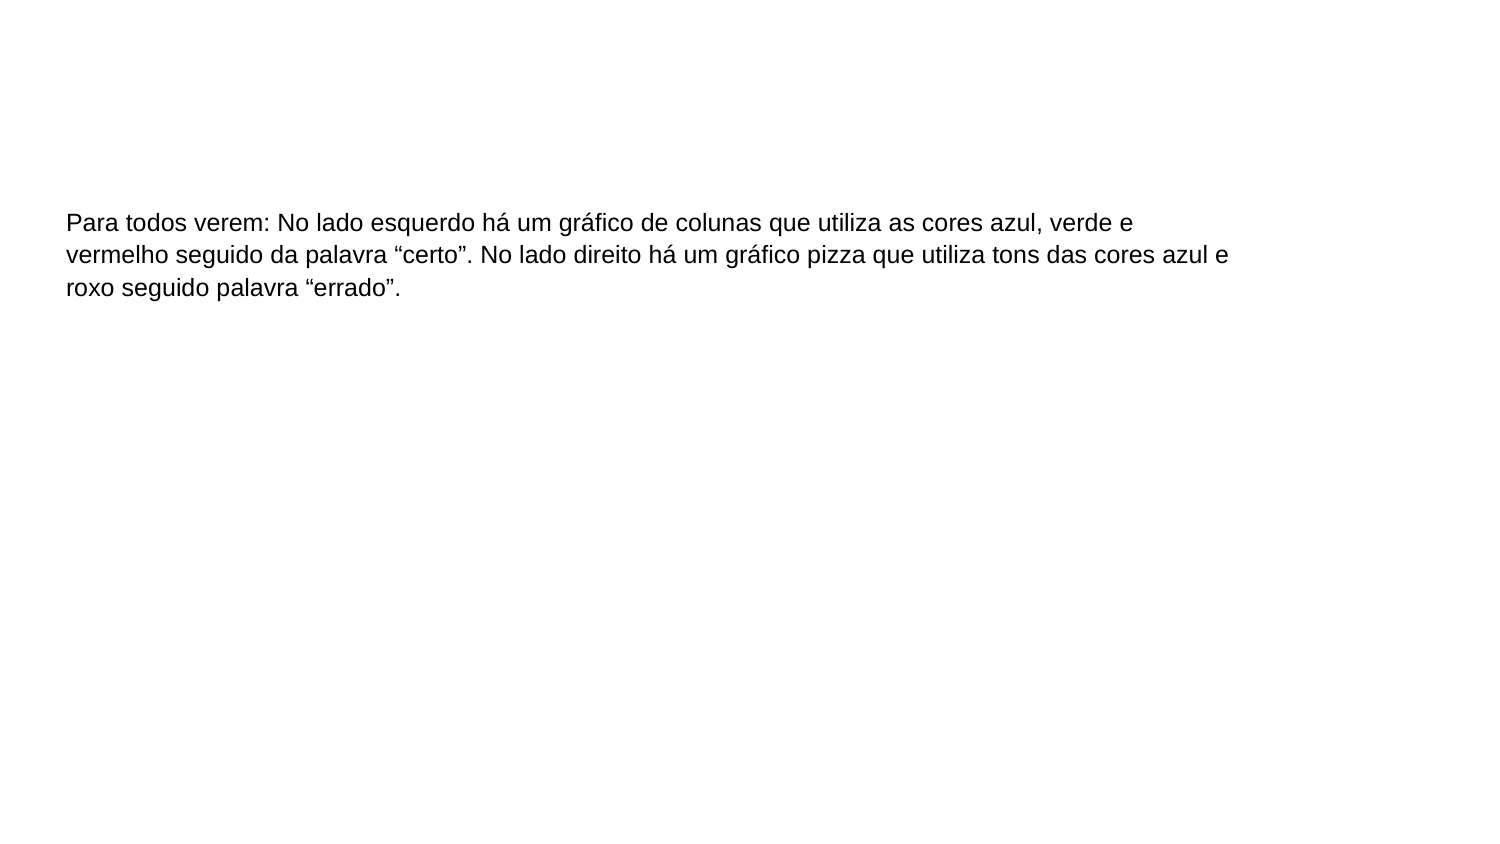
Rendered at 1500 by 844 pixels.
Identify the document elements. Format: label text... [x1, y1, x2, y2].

list Para todos verem: No lado esquerdo há um gráfico de colunas que utiliza as cores azul, verde e vermelho seguido da palavra “certo”. No lado direito há um gráfico pizza que utiliza tons das cores azul e roxo seguido palavra “errado”. [51, 189, 1251, 325]
